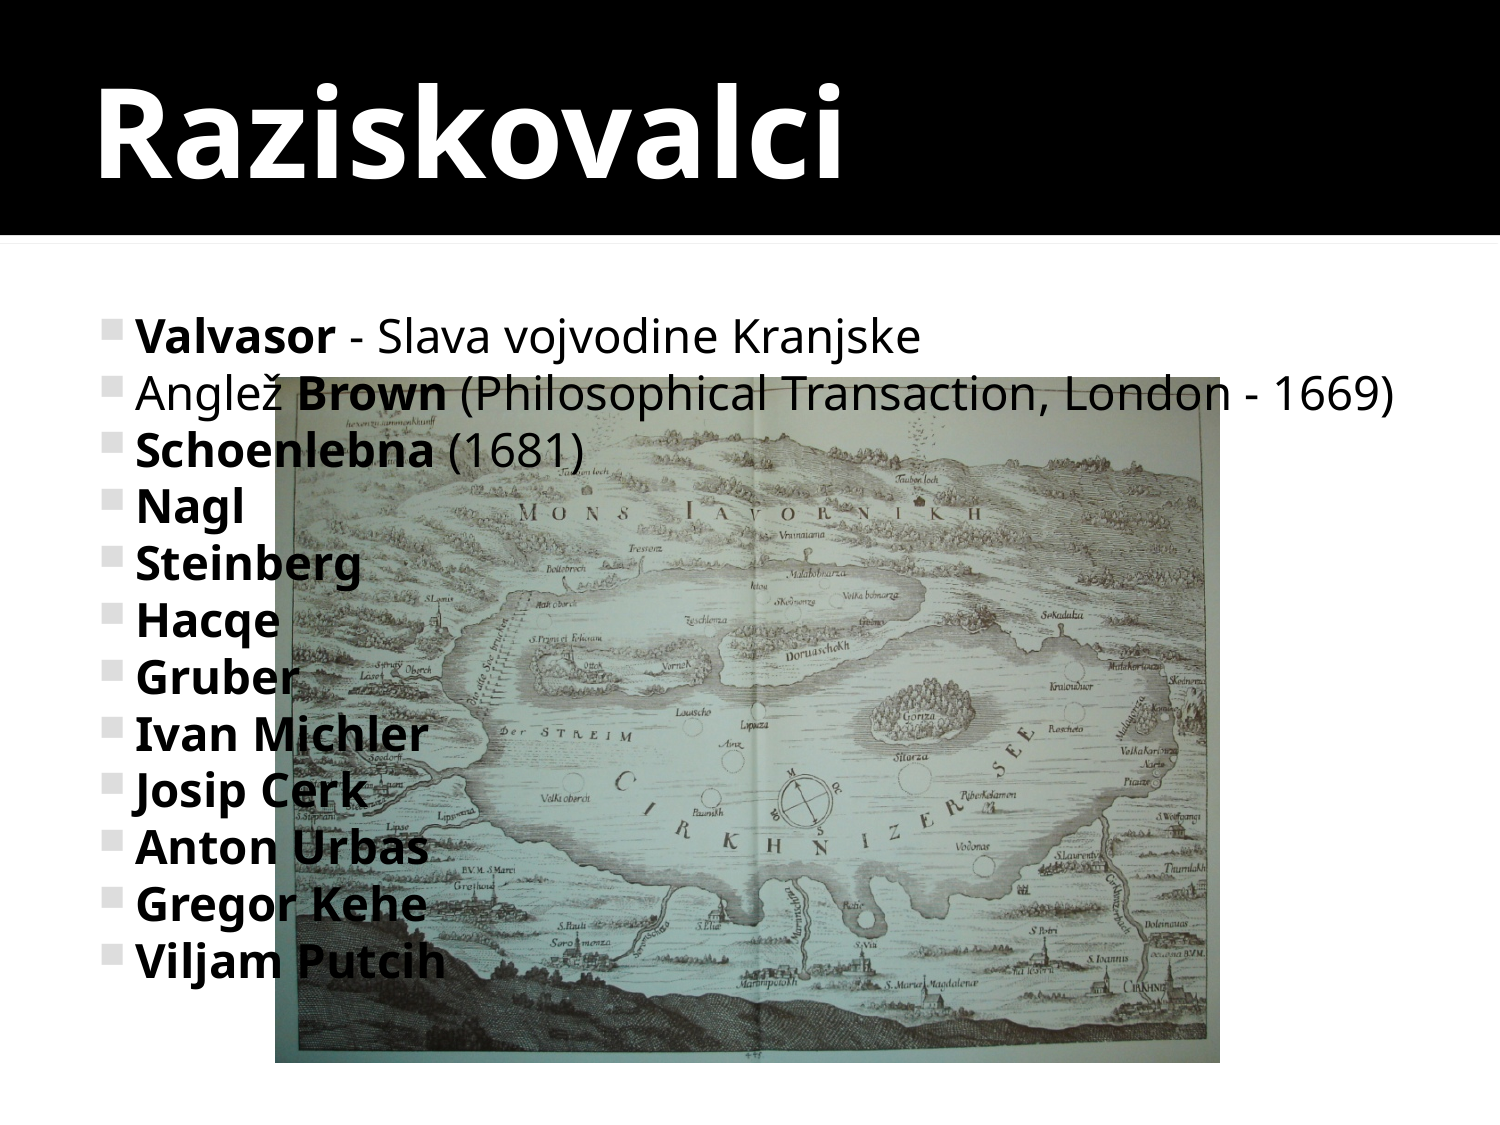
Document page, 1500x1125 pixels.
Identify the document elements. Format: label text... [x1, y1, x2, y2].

list Valvasor - Slava vojvodine Kranjske Anglež Brown (Philosophical Transaction, London - 1669) Schoenlebna (1681) Nagl Steinberg Hacqe Gruber Ivan Michler Josip Cerk Anton Urbas Gregor Kehe Viljam Putcih [75, 291, 1425, 1050]
title Raziskovalci [75, 25, 1425, 231]
picture [275, 1050, 1220, 1063]
